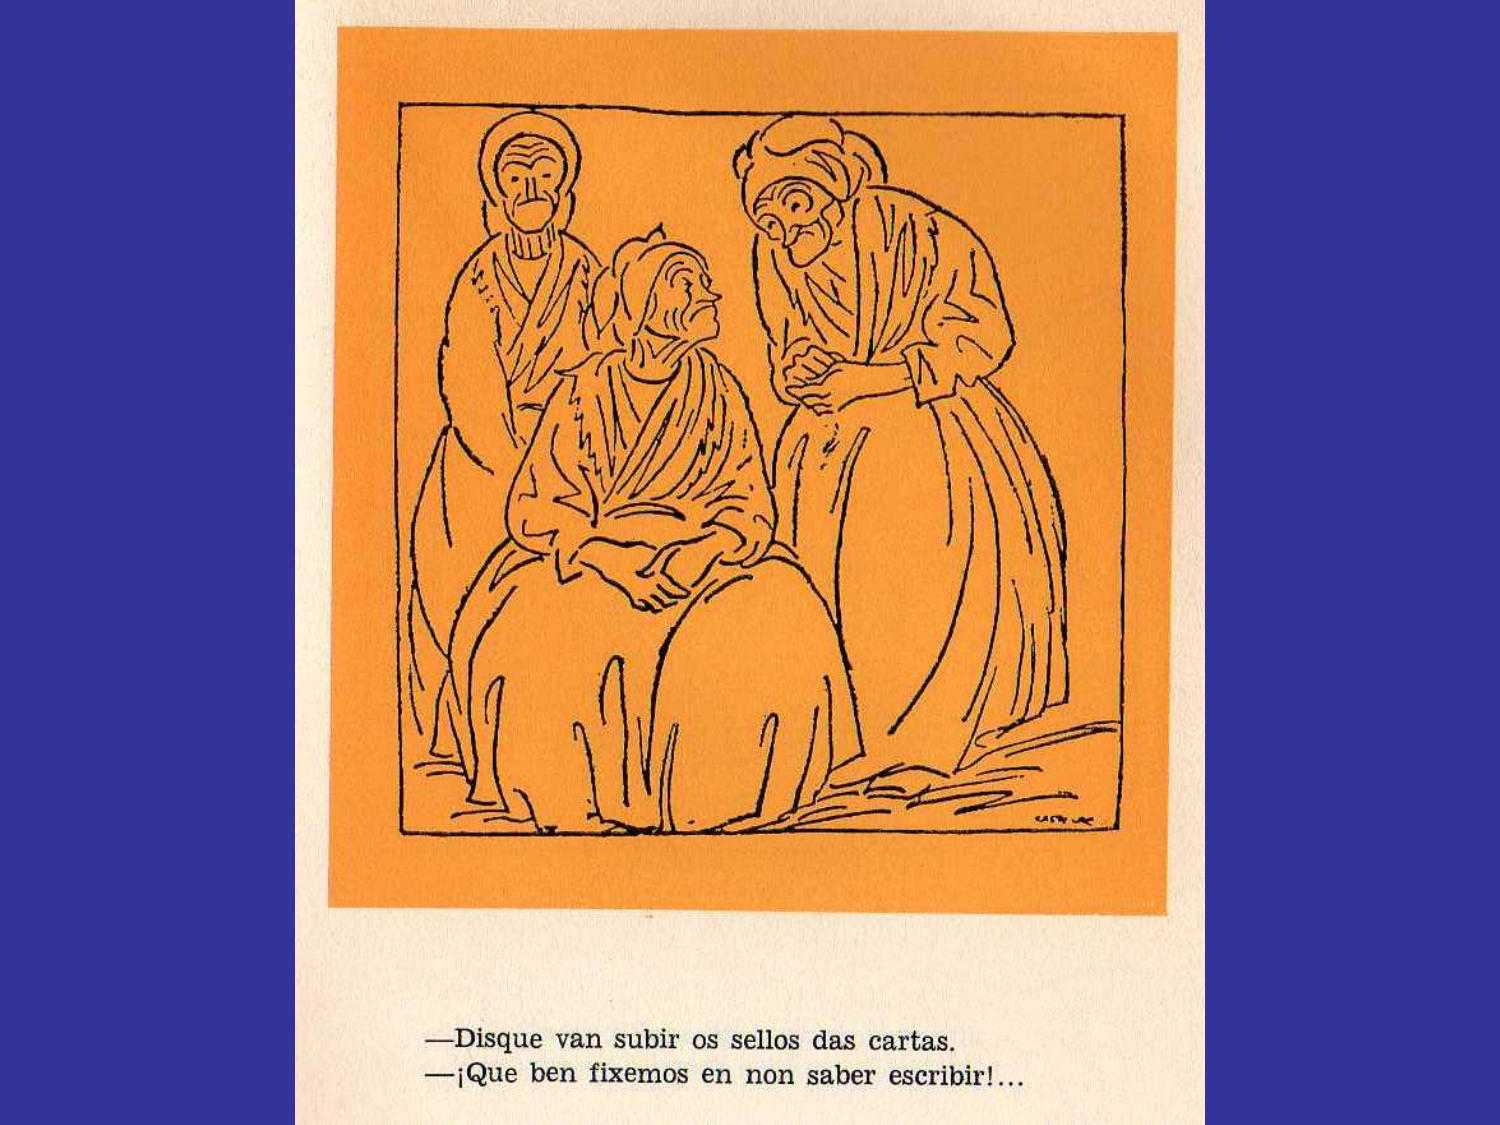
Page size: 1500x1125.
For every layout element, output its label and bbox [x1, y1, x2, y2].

picture [295, 0, 1205, 1125]
